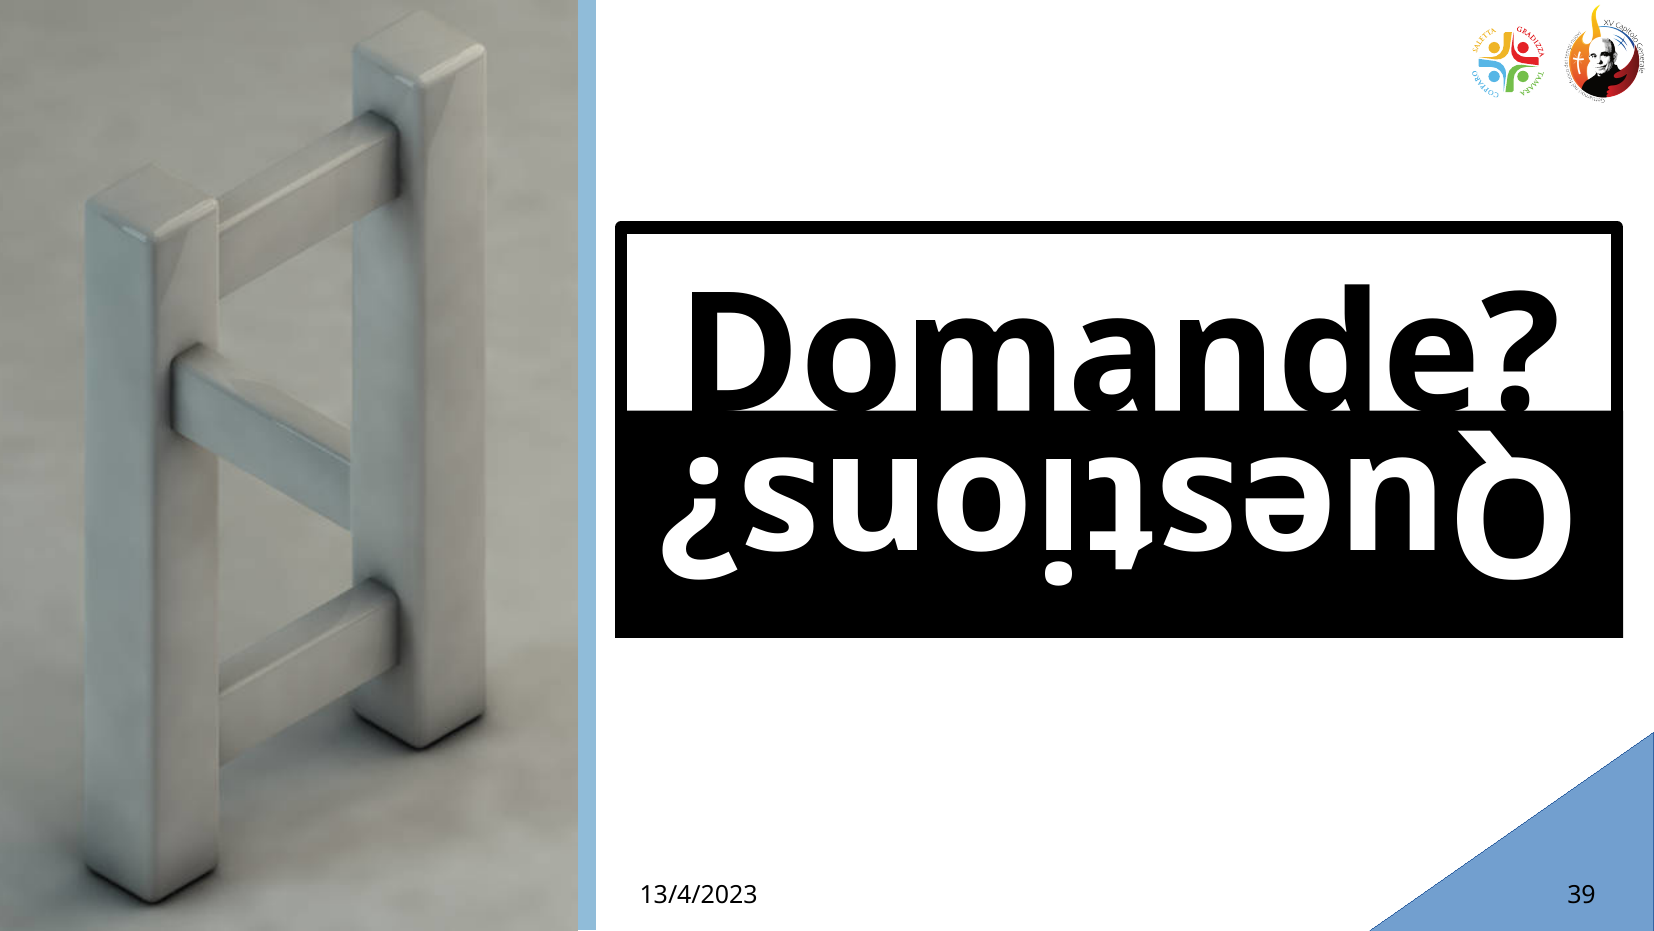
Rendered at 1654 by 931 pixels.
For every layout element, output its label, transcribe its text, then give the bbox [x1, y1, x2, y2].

picture [0, 0, 578, 931]
picture [1563, 4, 1646, 103]
title Questions? [615, 422, 1624, 626]
title Domande? [621, 236, 1618, 410]
